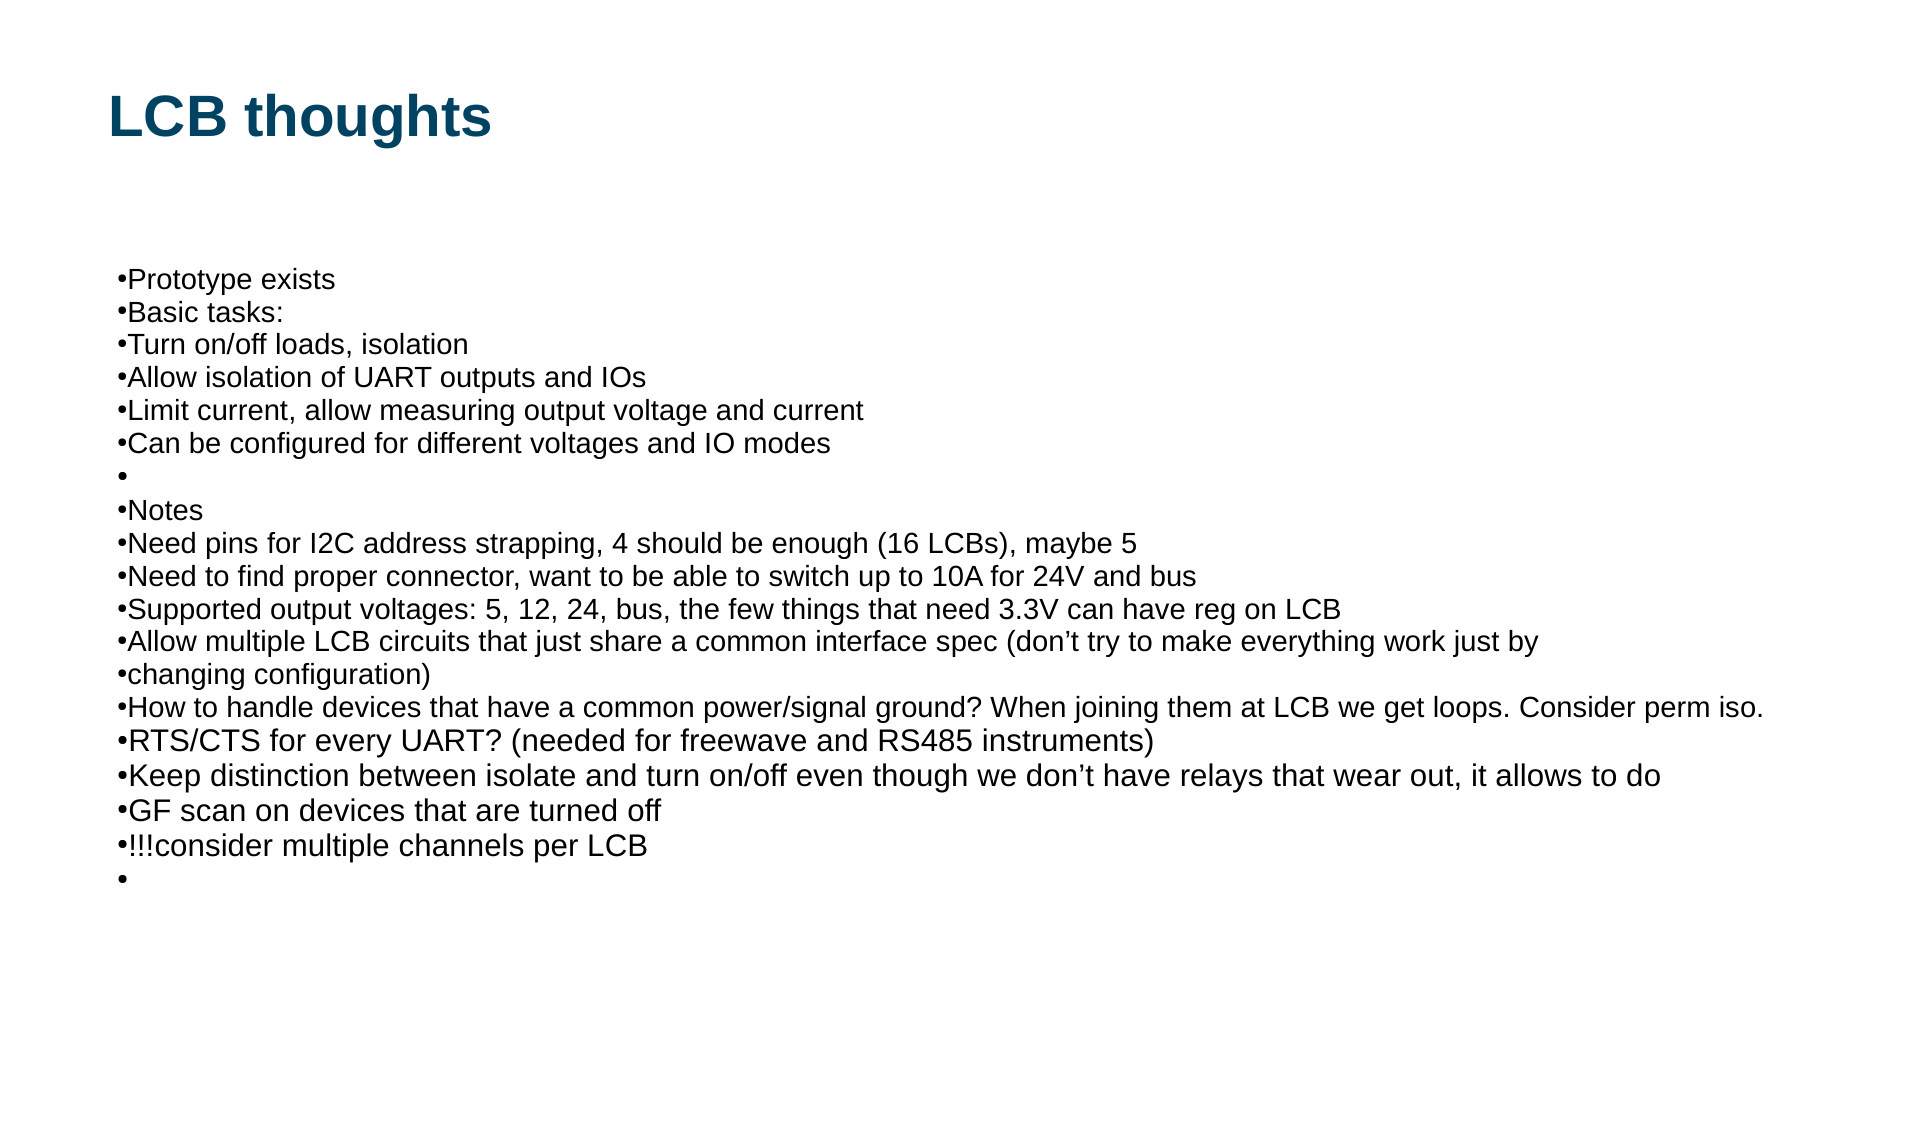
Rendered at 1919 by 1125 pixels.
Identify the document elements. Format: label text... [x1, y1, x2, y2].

text_box Prototype exists Basic tasks: Turn on/off loads, isolation Allow isolation of UART outputs and IOs Limit current, allow measuring output voltage and current Can be configured for different voltages and IO modes Notes Need pins for I2C address strapping, 4 should be enough (16 LCBs), maybe 5 Need to find proper connector, want to be able to switch up to 10A for 24V and bus Supported output voltages: 5, 12, 24, bus, the few things that need 3.3V can have reg on LCB Allow multiple LCB circuits that just share a common interface spec (don’t try to make everything work just by changing configuration) How to handle devices that have a common power/signal ground? When joining them at LCB we get loops. Consider perm iso. RTS/CTS for every UART? (needed for freewave and RS485 instruments) Keep distinction between isolate and turn on/off even though we don’t have relays that wear out, it allows to do GF scan on devices that are turned off !!!consider multiple channels per LCB [102, 220, 1843, 905]
title LCB thoughts [93, 59, 1820, 177]
